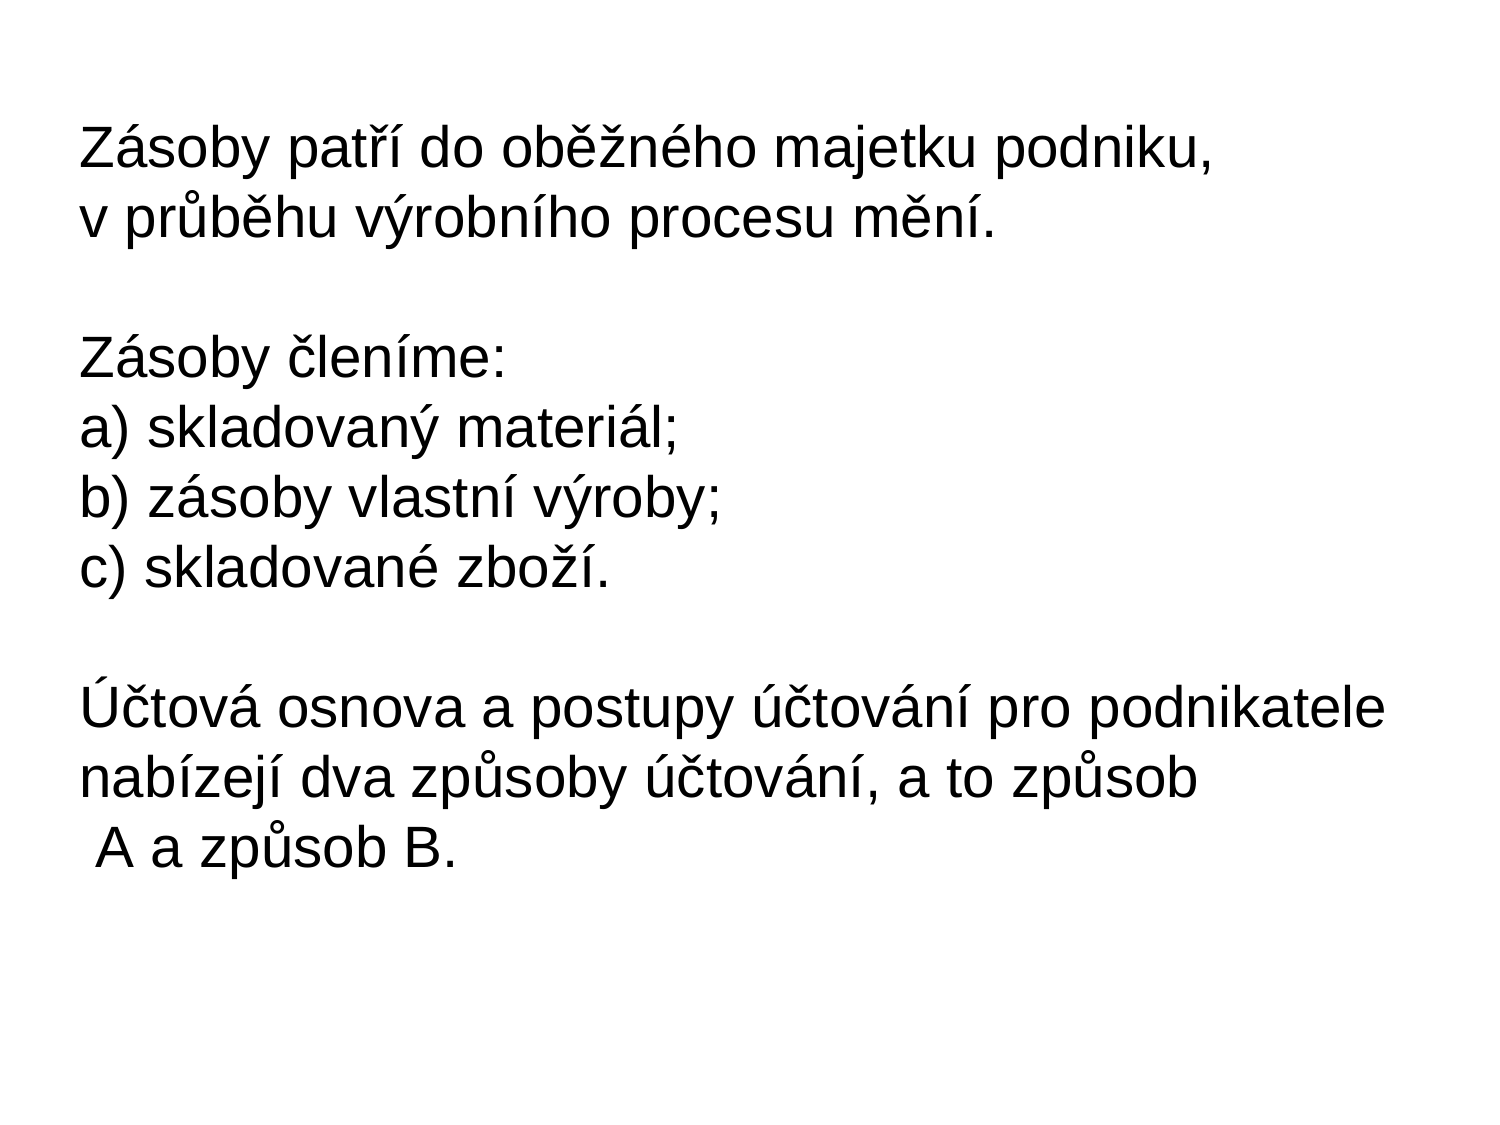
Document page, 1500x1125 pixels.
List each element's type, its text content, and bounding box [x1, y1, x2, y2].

text_box Zásoby patří do oběžného majetku podniku, v průběhu výrobního procesu mění. Zásoby členíme: skladovaný materiál; zásoby vlastní výroby; skladované zboží. Účtová osnova a postupy účtování pro podnikatele nabízejí dva způsoby účtování, a to způsob A a způsob B. [64, 101, 1412, 888]
